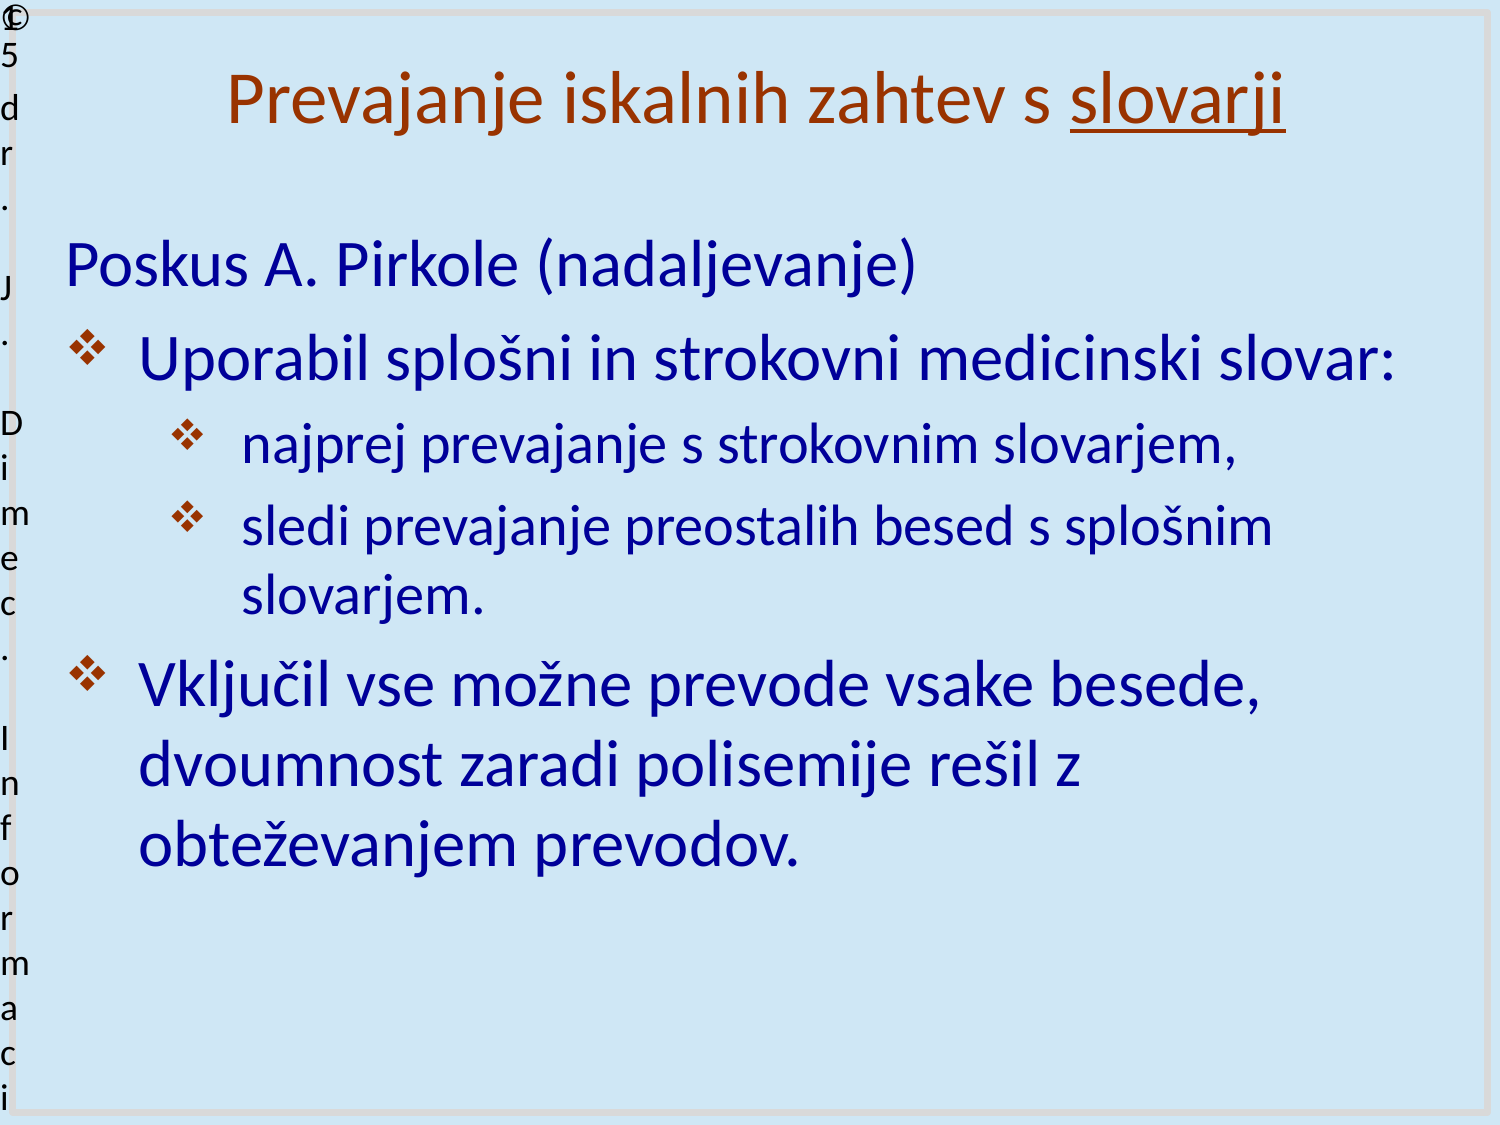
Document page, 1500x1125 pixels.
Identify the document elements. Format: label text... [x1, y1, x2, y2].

title Prevajanje iskalnih zahtev s slovarji [37, 37, 1475, 150]
list Poskus A. Pirkole (nadaljevanje) Uporabil splošni in strokovni medicinski slovar: najprej prevajanje s strokovnim slovarjem, sledi prevajanje preostalih besed s splošnim slovarjem. Vključil vse možne prevode vsake besede, dvoumnost zaradi polisemije rešil z obteževanjem prevodov. [50, 212, 1475, 1000]
